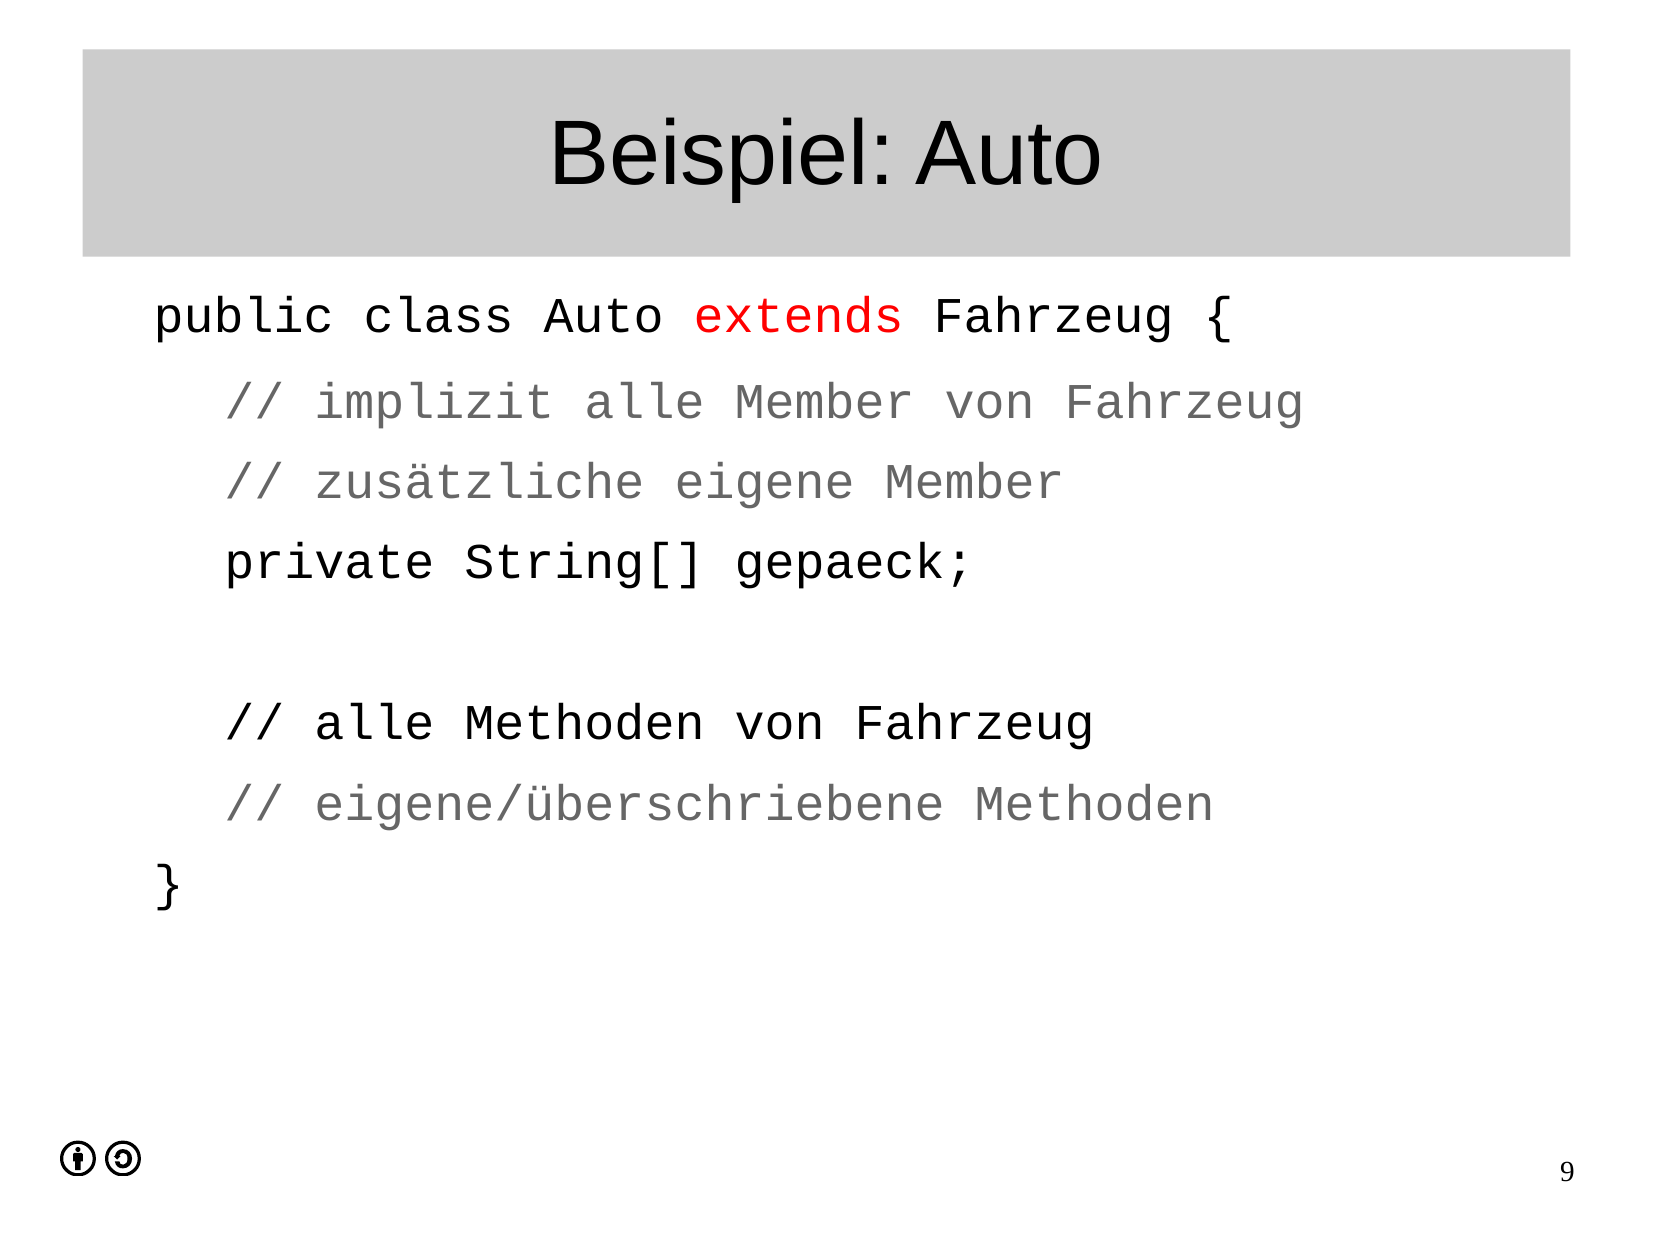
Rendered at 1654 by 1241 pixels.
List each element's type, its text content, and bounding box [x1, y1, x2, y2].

list public class Auto extends Fahrzeug { // implizit alle Member von Fahrzeug // zusätzliche eigene Member private String[] gepaeck; // alle Methoden von Fahrzeug // eigene/überschriebene Methoden } [82, 290, 1538, 1010]
title Beispiel: Auto [82, 49, 1571, 257]
